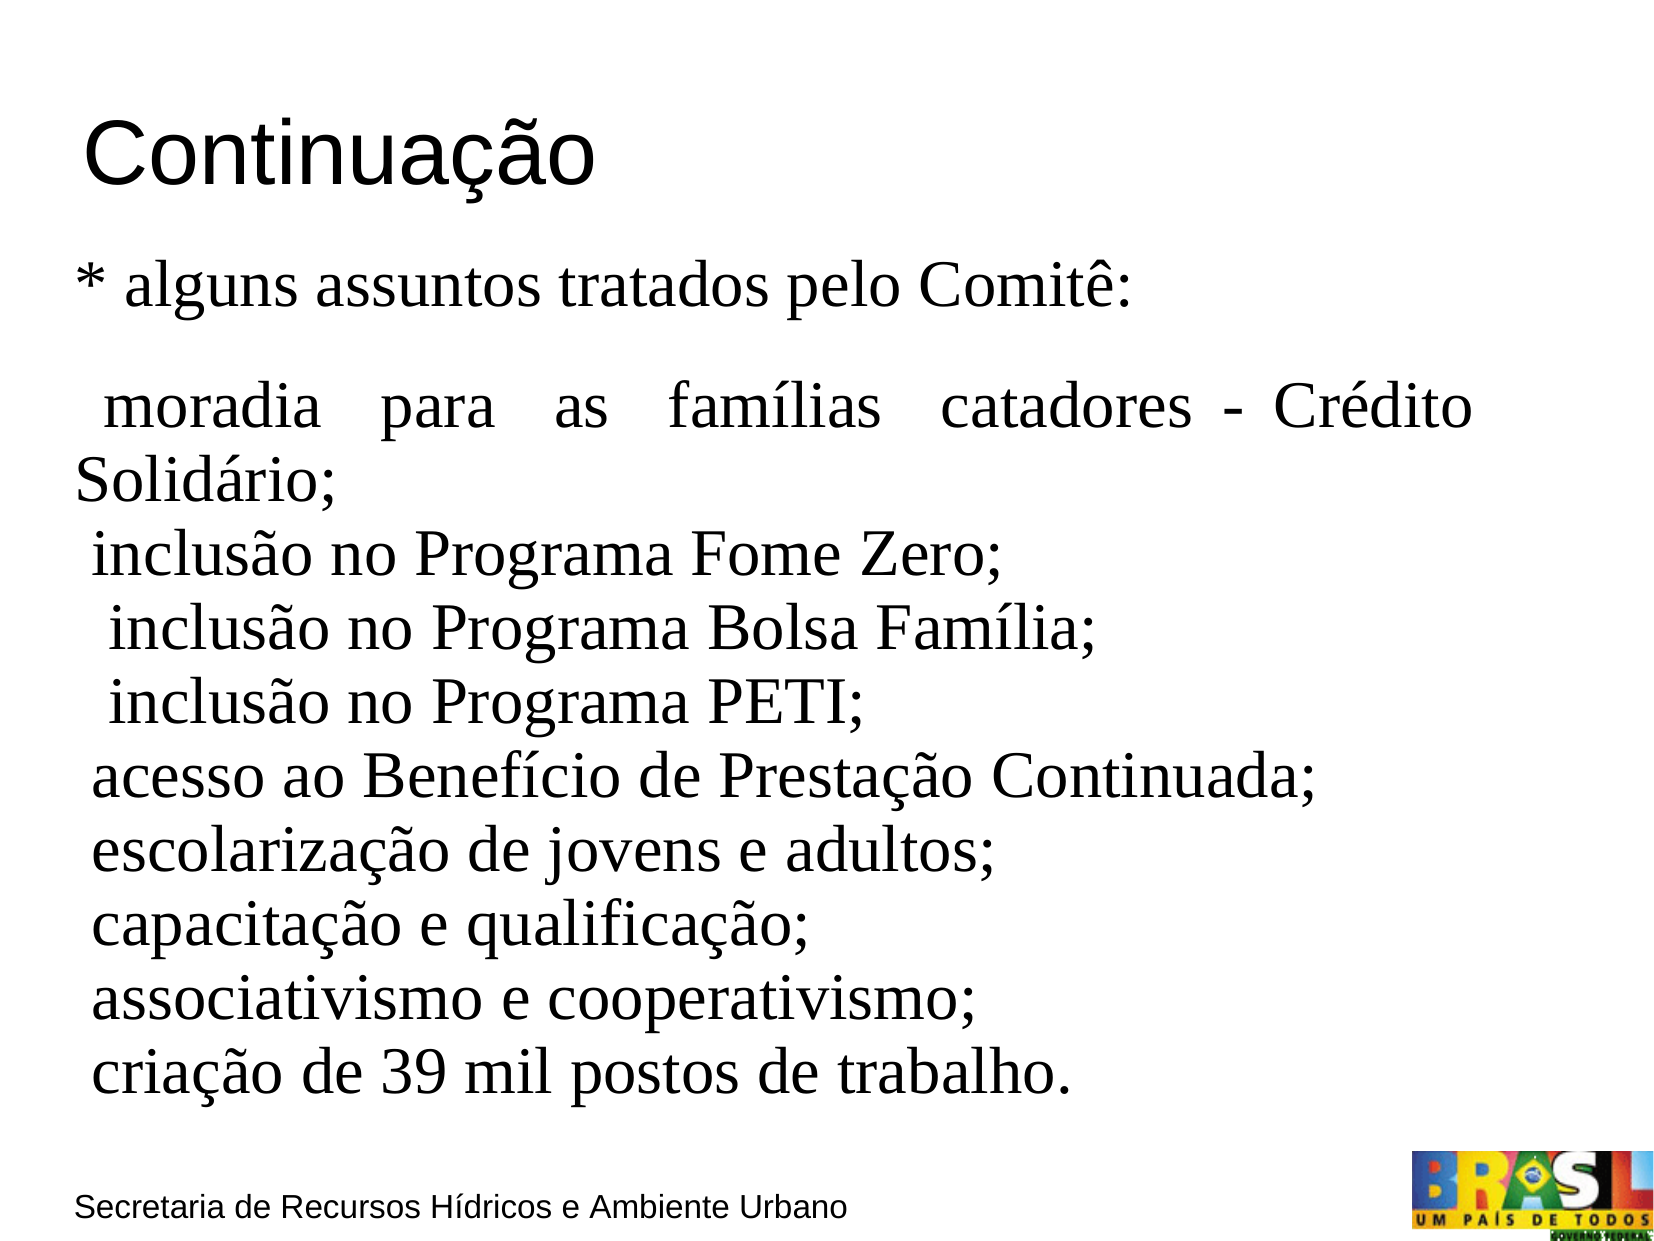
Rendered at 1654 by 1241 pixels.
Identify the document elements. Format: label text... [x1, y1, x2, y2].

picture [1412, 1151, 1654, 1241]
text_box Secretaria de Recursos Hídricos e Ambiente Urbano [59, 1181, 865, 1234]
subtitle * alguns assuntos tratados pelo Comitê: moradia para as famílias catadores - Crédito Solidário; inclusão no Programa Fome Zero; inclusão no Programa Bolsa Família; inclusão no Programa PETI; acesso ao Benefício de Prestação Continuada; escolarização de jovens e adultos; capacitação e qualificação; associativismo e cooperativismo; criação de 39 mil postos de trabalho. [74, 234, 1477, 1121]
title Continuação [82, 49, 1571, 257]
